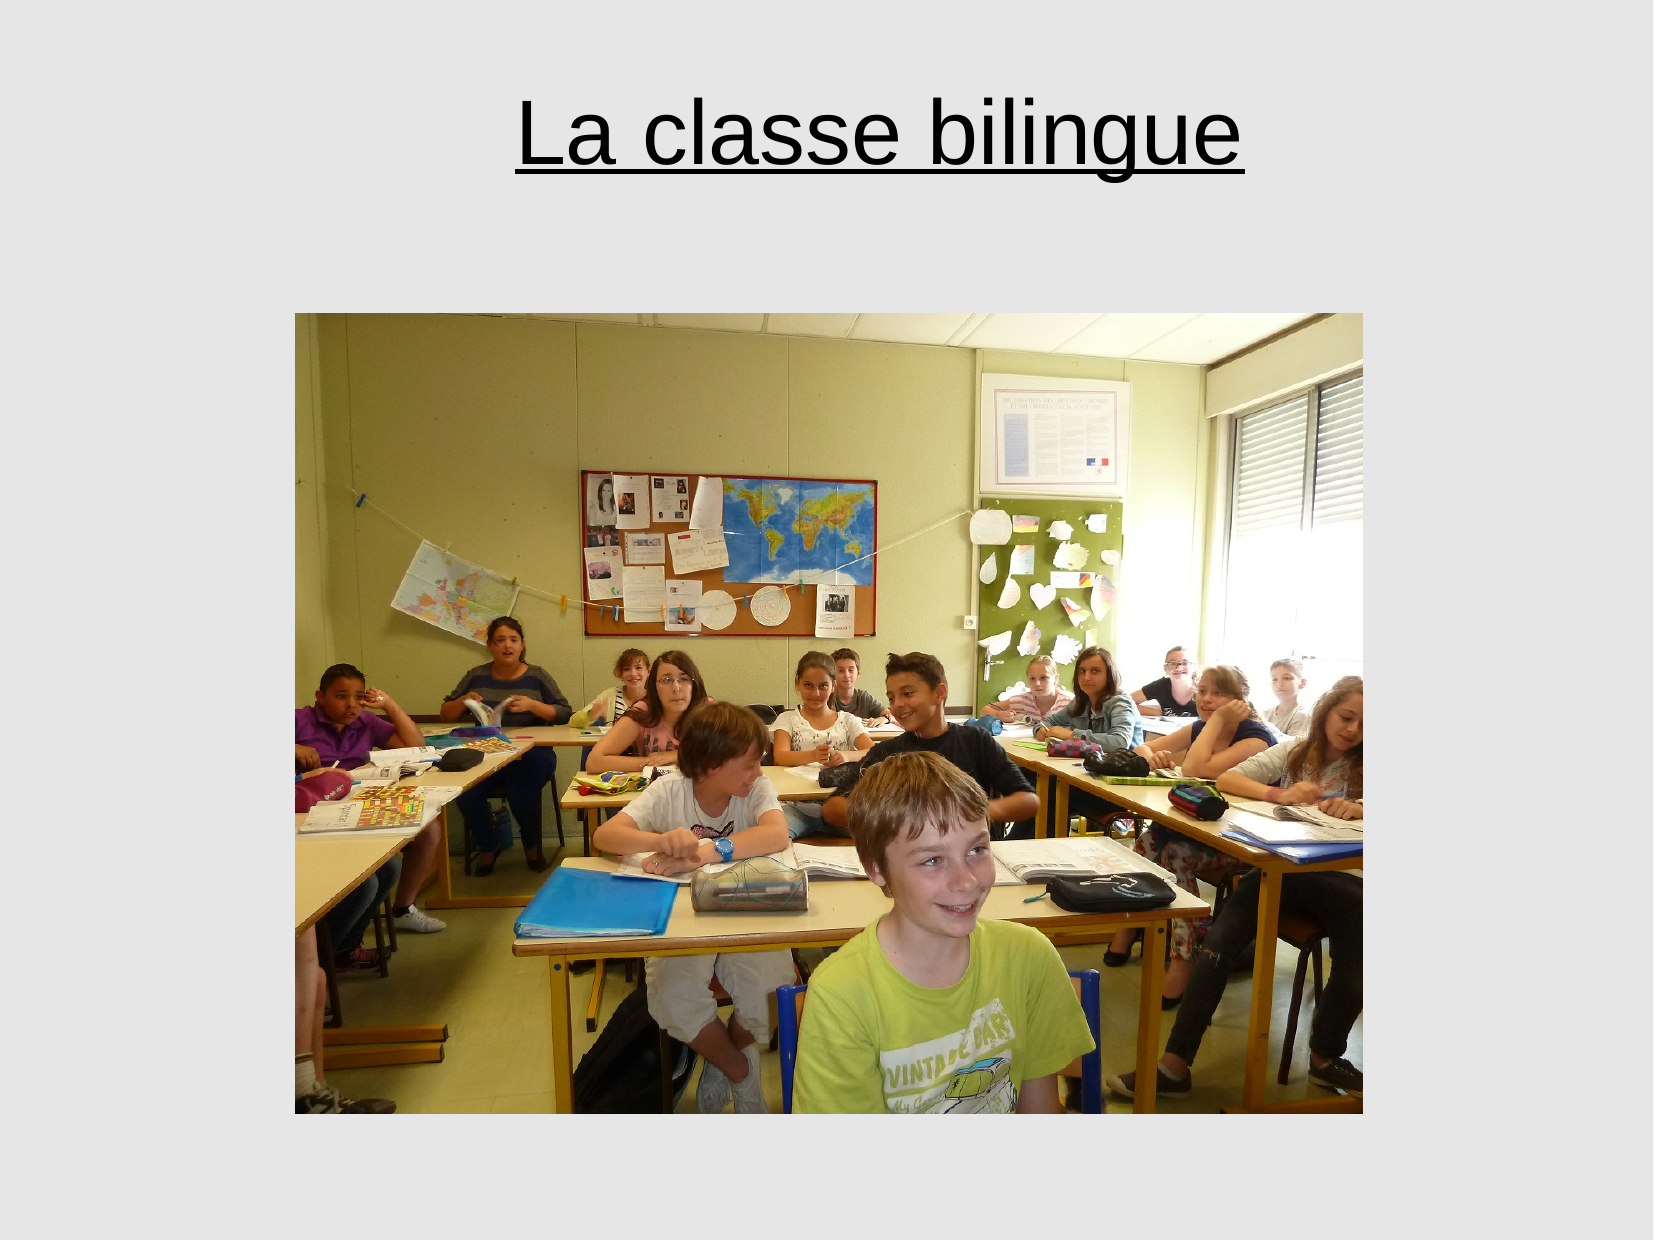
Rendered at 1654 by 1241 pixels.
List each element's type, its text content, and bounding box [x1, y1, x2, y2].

title La classe bilingue [135, 29, 1625, 237]
picture [295, 313, 1363, 1114]
